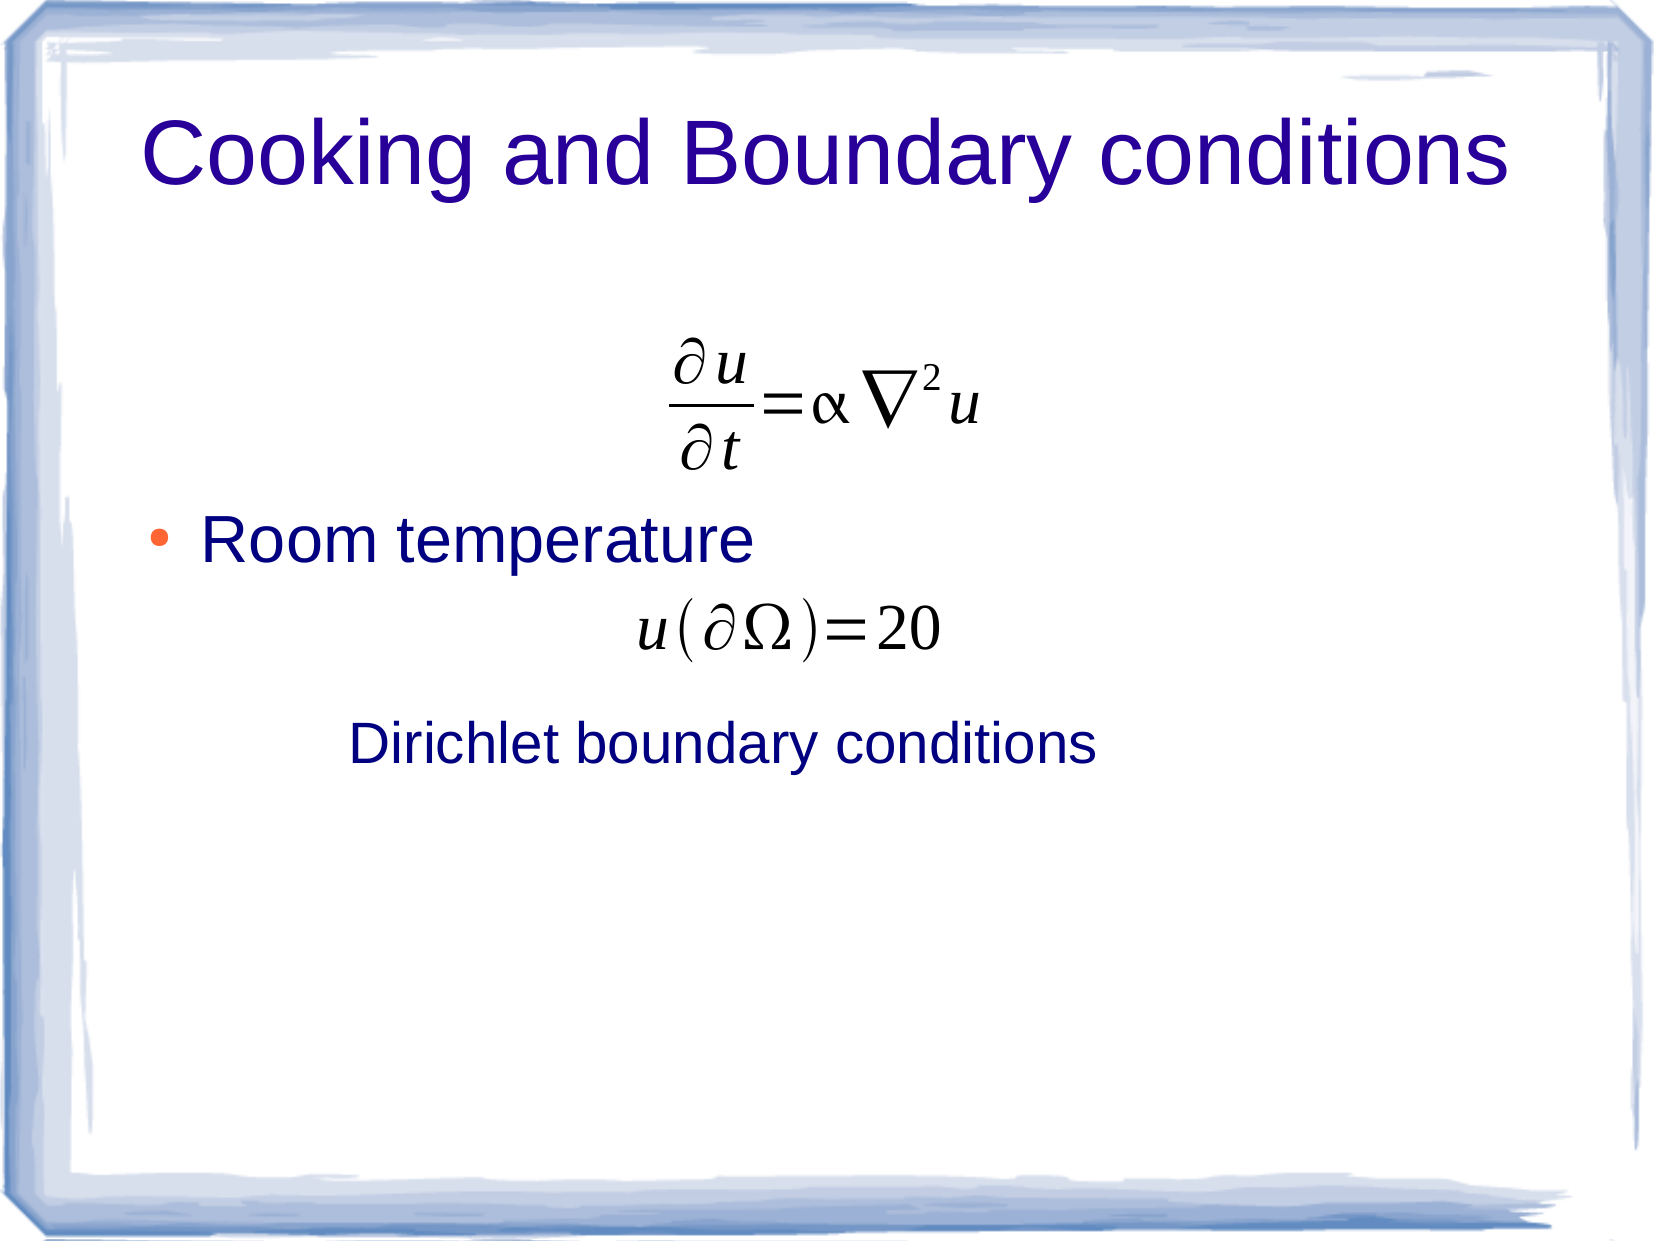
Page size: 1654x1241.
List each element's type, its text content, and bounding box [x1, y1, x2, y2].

chart [649, 324, 997, 485]
list Room temperature Dirichlet boundary conditions [112, 501, 1565, 1034]
picture [0, 0, 1654, 1241]
chart [620, 590, 958, 666]
title Cooking and Boundary conditions [82, 49, 1571, 257]
